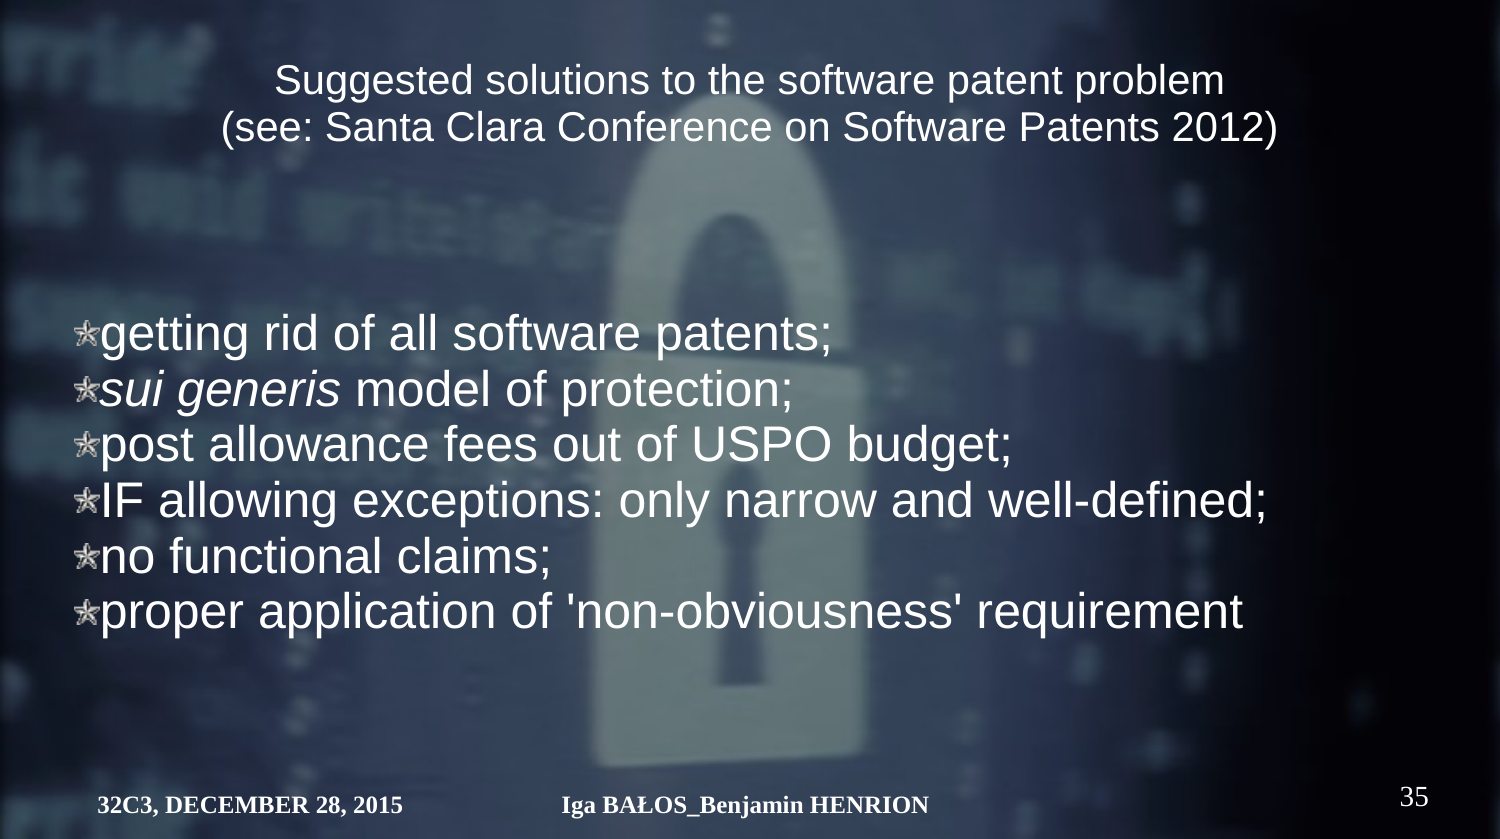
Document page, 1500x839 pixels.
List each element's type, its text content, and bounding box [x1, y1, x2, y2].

picture [0, 0, 1500, 839]
title Suggested solutions to the software patent problem (see: Santa Clara Conference on Software Patents 2012) [74, 33, 1425, 174]
subtitle getting rid of all software patents; sui generis model of protection; post allowance fees out of USPO budget; IF allowing exceptions: only narrow and well-defined; no functional claims; proper application of 'non-obviousness' requirement [74, 196, 1395, 839]
